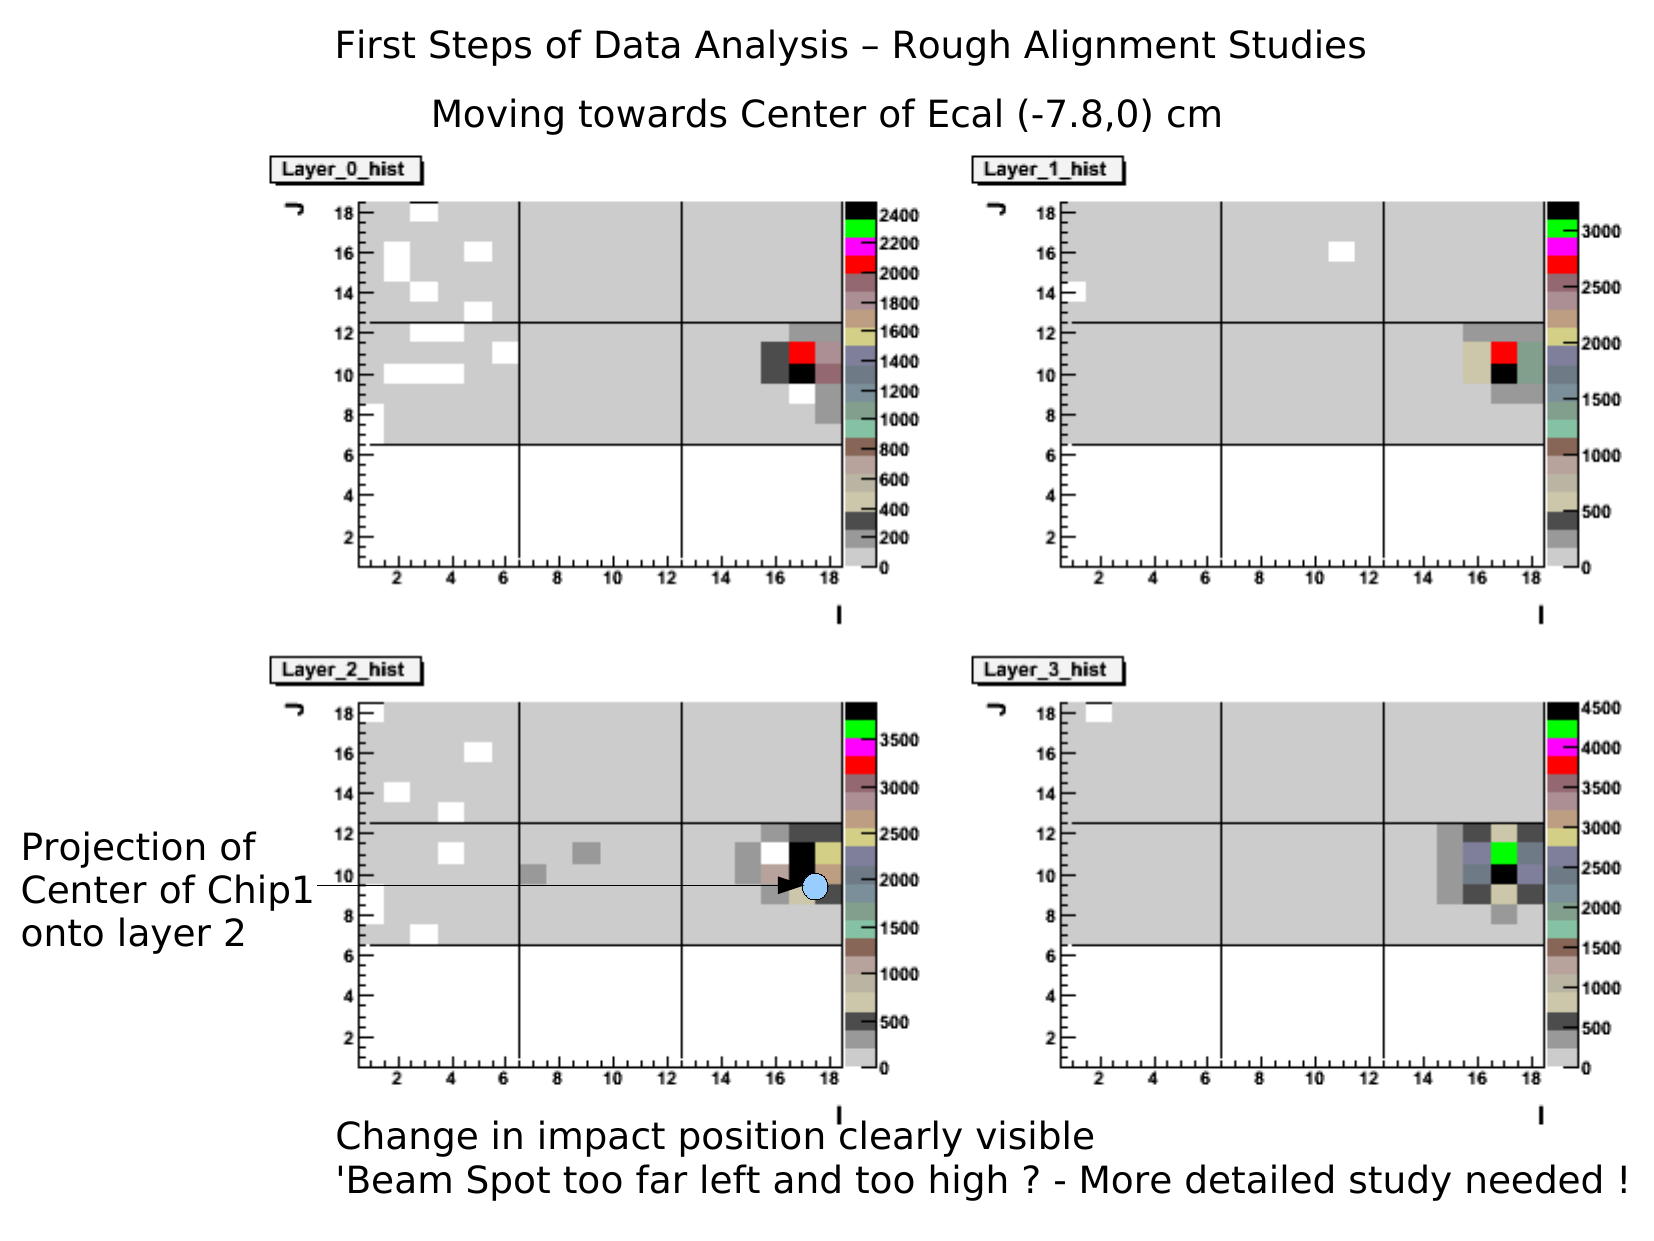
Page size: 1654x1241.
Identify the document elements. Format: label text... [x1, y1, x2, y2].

text_box Moving towards Center of Ecal (-7.8,0) cm [416, 85, 1223, 144]
text_box First Steps of Data Analysis – Rough Alignment Studies [319, 16, 1361, 76]
text_box Projection of Center of Chip1 onto layer 2 [5, 817, 335, 964]
text_box Change in impact position clearly visible 'Beam Spot too far left and too high ? - More detailed study needed ! [320, 1107, 1620, 1210]
text_box [802, 873, 829, 900]
picture [250, 144, 1653, 1146]
